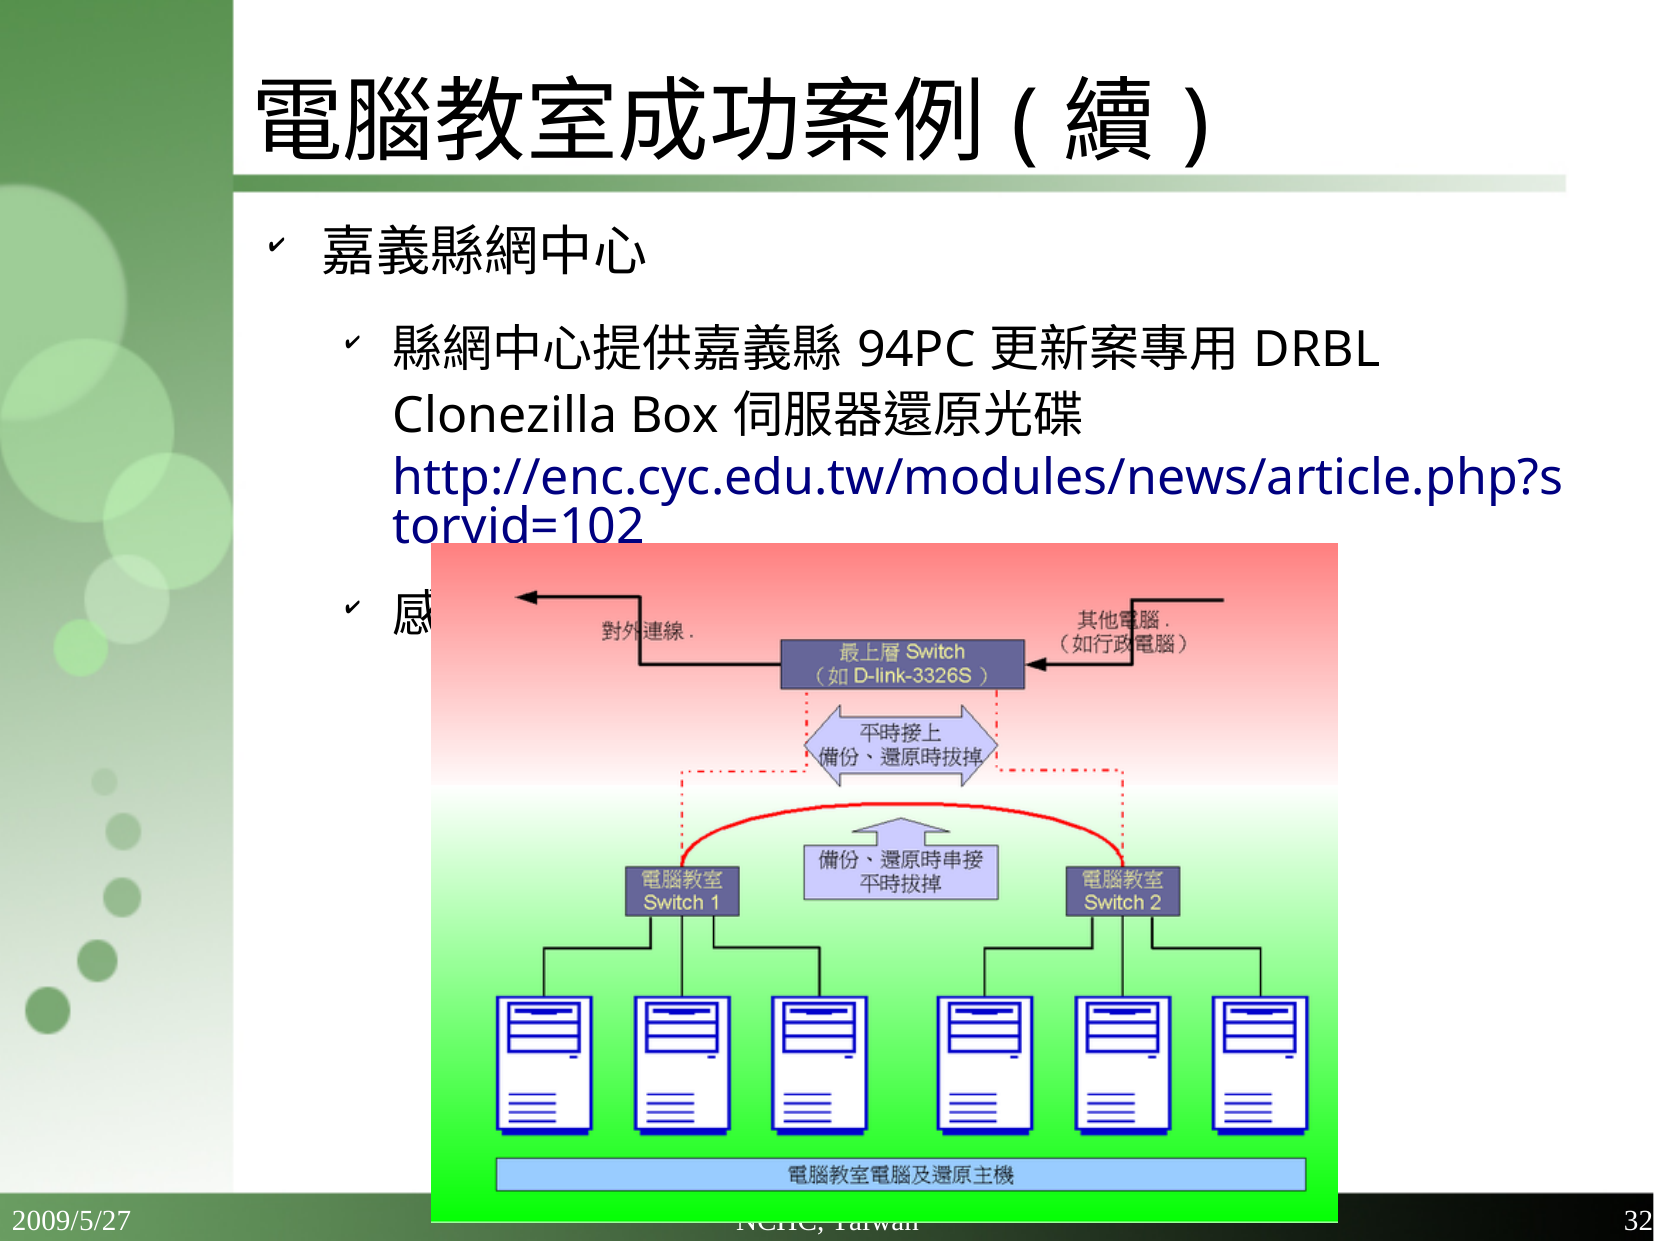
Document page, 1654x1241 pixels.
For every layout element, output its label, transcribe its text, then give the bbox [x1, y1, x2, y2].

picture [0, 0, 1654, 1241]
list 嘉義縣網中心 縣網中心提供嘉義縣94PC更新案專用DRBL Clonezilla Box伺服器還原光碟http://enc.cyc.edu.tw/modules/news/article.php?storyid=102 感謝嘉義縣網提供示意圖 [236, 206, 1595, 893]
title 電腦教室成功案例(續) [236, 41, 1595, 185]
